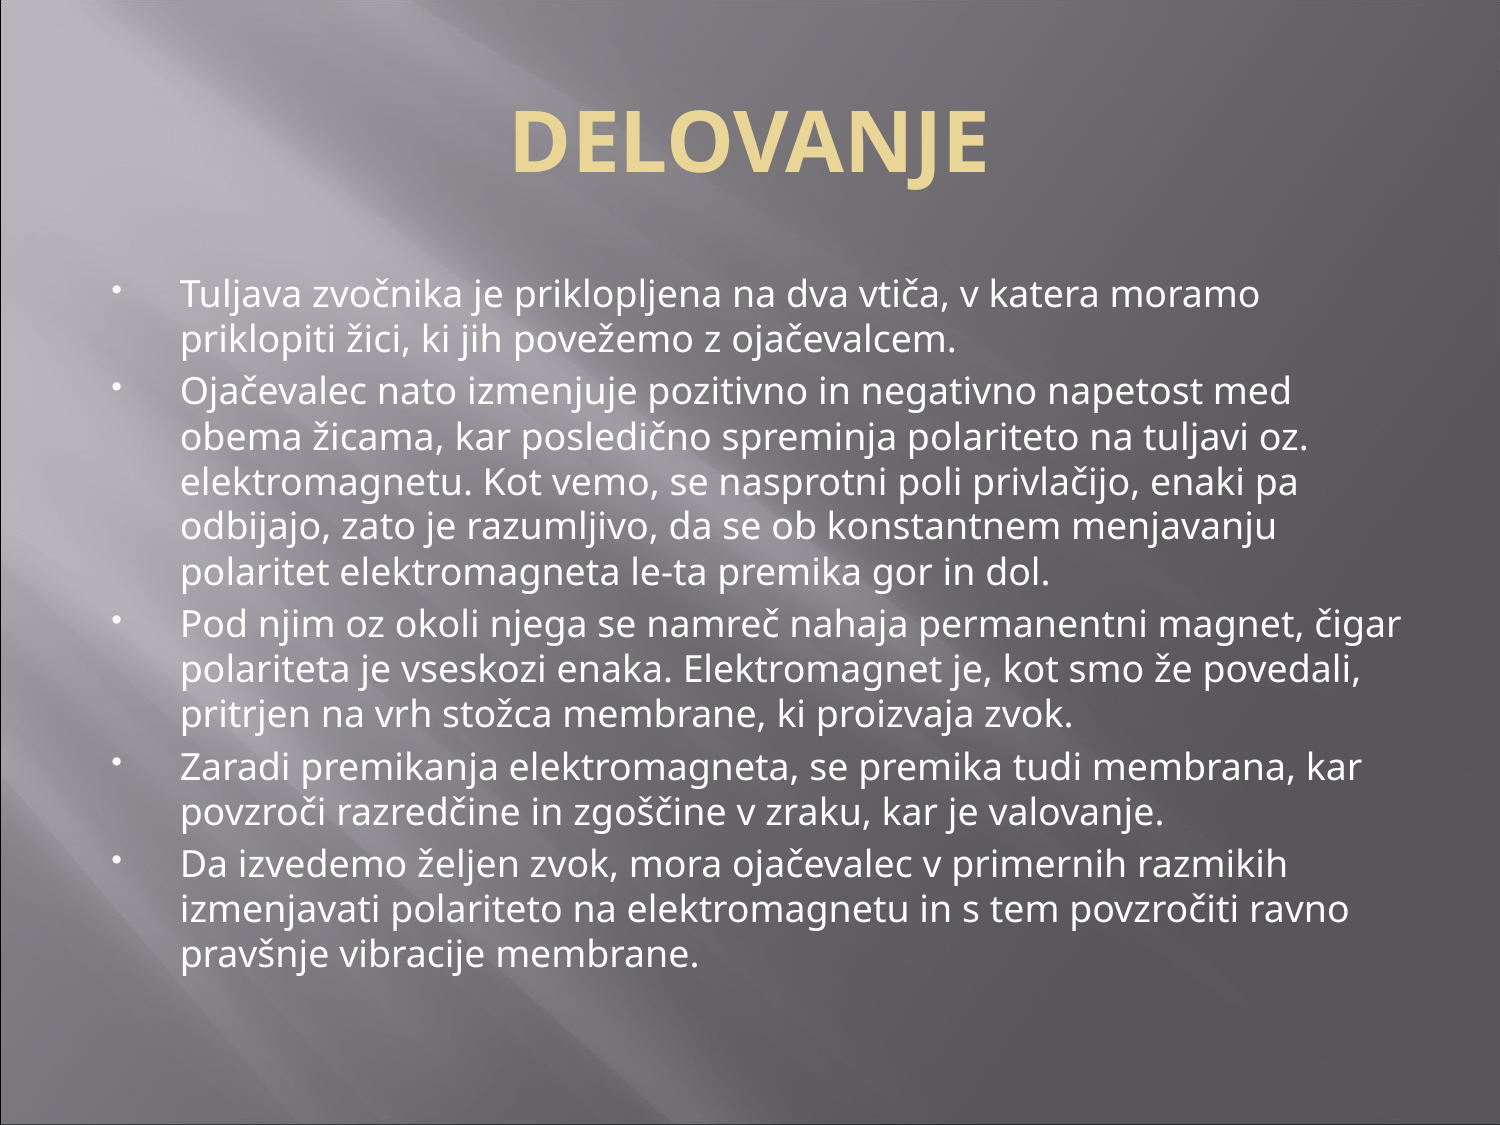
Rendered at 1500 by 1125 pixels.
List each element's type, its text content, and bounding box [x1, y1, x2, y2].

list Tuljava zvočnika je priklopljena na dva vtiča, v katera moramo priklopiti žici, ki jih povežemo z ojačevalcem. Ojačevalec nato izmenjuje pozitivno in negativno napetost med obema žicama, kar posledično spreminja polariteto na tuljavi oz. elektromagnetu. Kot vemo, se nasprotni poli privlačijo, enaki pa odbijajo, zato je razumljivo, da se ob konstantnem menjavanju polaritet elektromagneta le-ta premika gor in dol. Pod njim oz okoli njega se namreč nahaja permanentni magnet, čigar polariteta je vseskozi enaka. Elektromagnet je, kot smo že povedali, pritrjen na vrh stožca membrane, ki proizvaja zvok. Zaradi premikanja elektromagneta, se premika tudi membrana, kar povzroči razredčine in zgoščine v zraku, kar je valovanje. Da izvedemo željen zvok, mora ojačevalec v primernih razmikih izmenjavati polariteto na elektromagnetu in s tem povzročiti ravno pravšnje vibracije membrane. [75, 262, 1425, 1035]
picture [0, 0, 1500, 1125]
title DELOVANJE [75, 45, 1425, 233]
